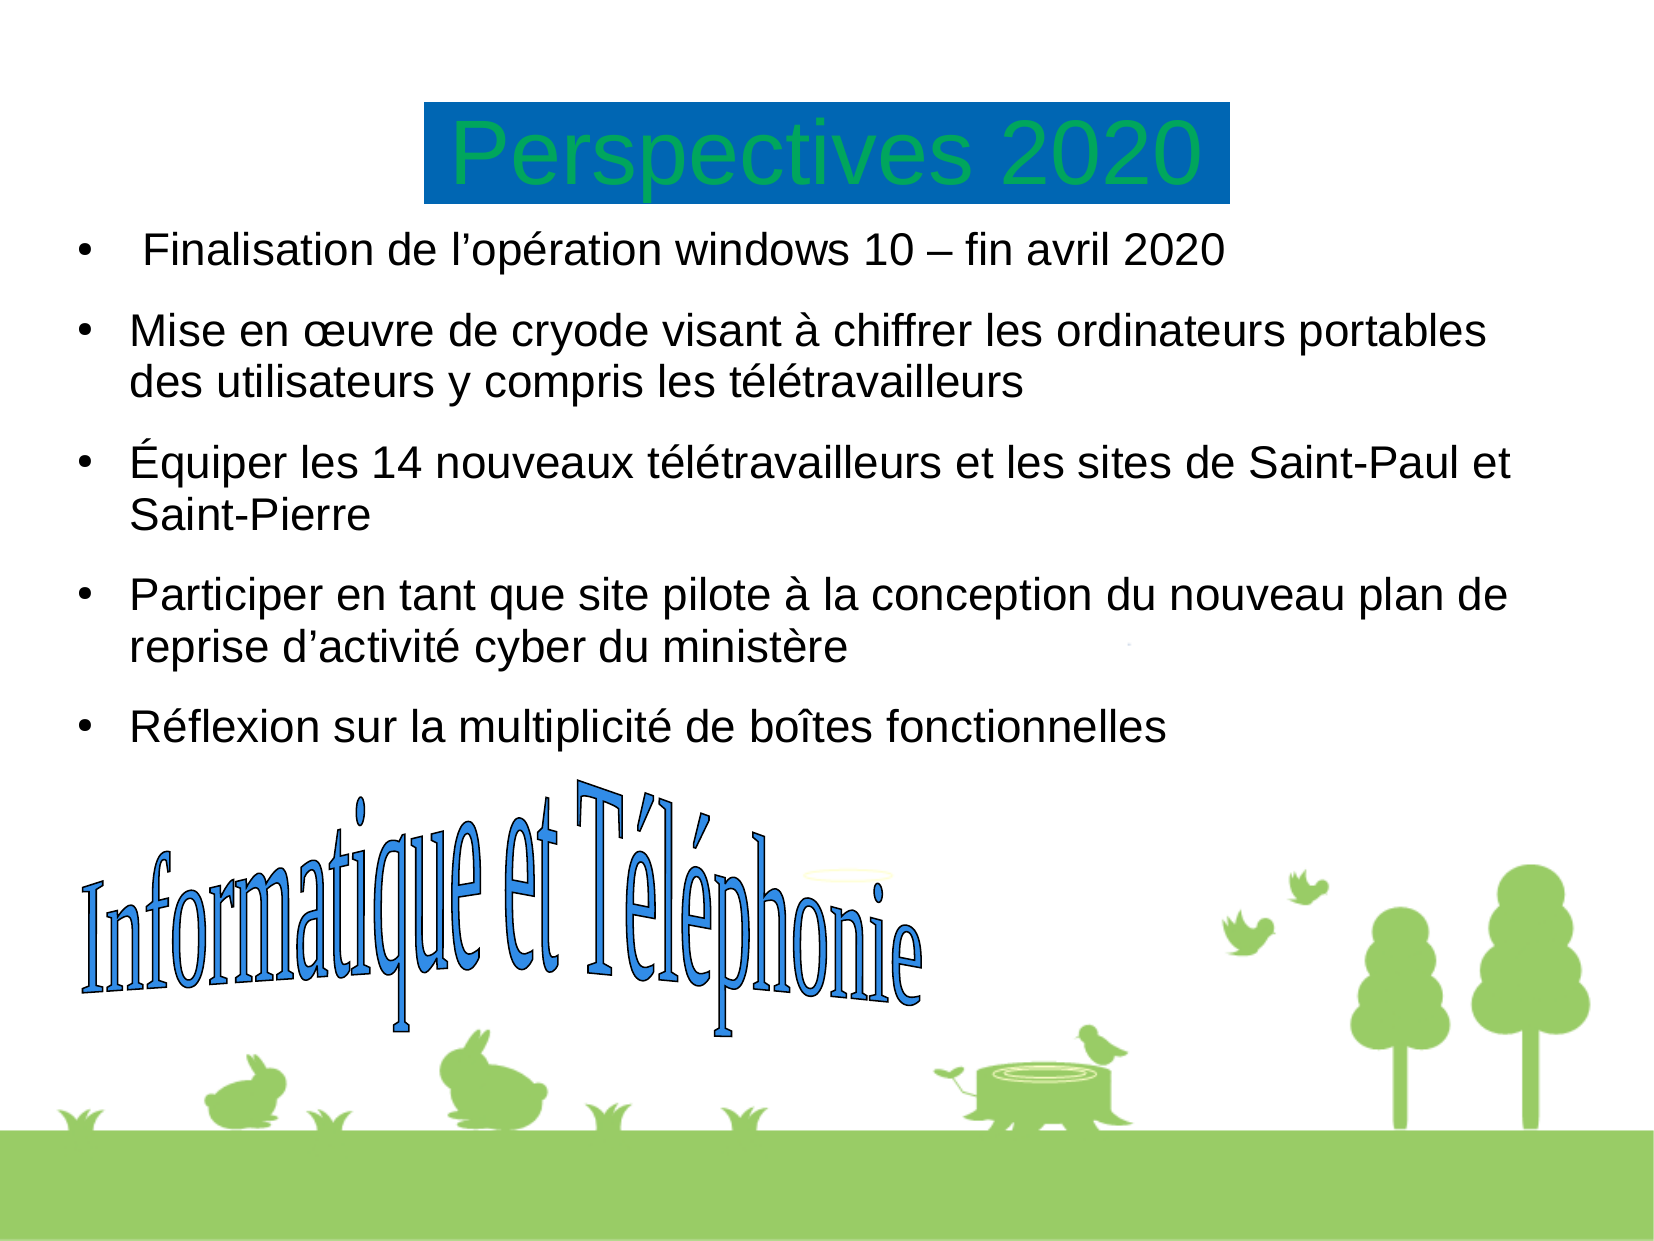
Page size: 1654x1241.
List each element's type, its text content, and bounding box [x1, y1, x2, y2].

text_box Informatique et Téléphonie [146, 851, 170, 989]
text_box Informatique et Téléphonie [451, 821, 481, 970]
text_box Informatique et Téléphonie [351, 850, 370, 975]
text_box Informatique et Téléphonie [82, 881, 103, 993]
text_box Informatique et Téléphonie [892, 925, 922, 1006]
text_box Informatique et Téléphonie [626, 851, 656, 981]
text_box Informatique et Téléphonie [329, 829, 350, 978]
text_box Informatique et Téléphonie [869, 917, 888, 1002]
text_box Informatique et Téléphonie [505, 817, 535, 970]
list Finalisation de l’opération windows 10 – fin avril 2020 Mise en œuvre de cryode visant à chiffrer les ordinateurs portables des utilisateurs y compris les télétravailleurs Équiper les 14 nouveaux télétravailleurs et les sites de Saint-Paul et Saint-Pierre Participer en tant que site pilote à la conception du nouveau plan de reprise d’activité cyber du ministère Réflexion sur la multiplicité de boîtes fonctionnelles [59, 224, 1548, 1000]
text_box Informatique et Téléphonie [172, 890, 206, 988]
text_box Informatique et Téléphonie [537, 797, 558, 973]
text_box Informatique et Téléphonie [659, 798, 678, 982]
text_box Informatique et Téléphonie [693, 813, 710, 849]
text_box Informatique et Téléphonie [637, 792, 654, 832]
text_box Informatique et Téléphonie [752, 832, 790, 993]
text_box Informatique et Téléphonie [235, 868, 294, 983]
text_box Informatique et Téléphonie [577, 780, 623, 976]
text_box Informatique et Téléphonie [831, 906, 867, 1000]
text_box Informatique et Téléphonie [411, 831, 448, 973]
picture [0, 0, 1654, 1241]
text_box Informatique et Téléphonie [714, 874, 750, 1037]
text_box Informatique et Téléphonie [210, 879, 234, 985]
text_box Informatique et Téléphonie [682, 866, 711, 986]
title Perspectives 2020 [82, 49, 1571, 257]
text_box Informatique et Téléphonie [793, 897, 827, 997]
text_box Informatique et Téléphonie [107, 905, 143, 992]
text_box Informatique et Téléphonie [374, 834, 409, 1032]
text_box Informatique et Téléphonie [296, 860, 328, 981]
